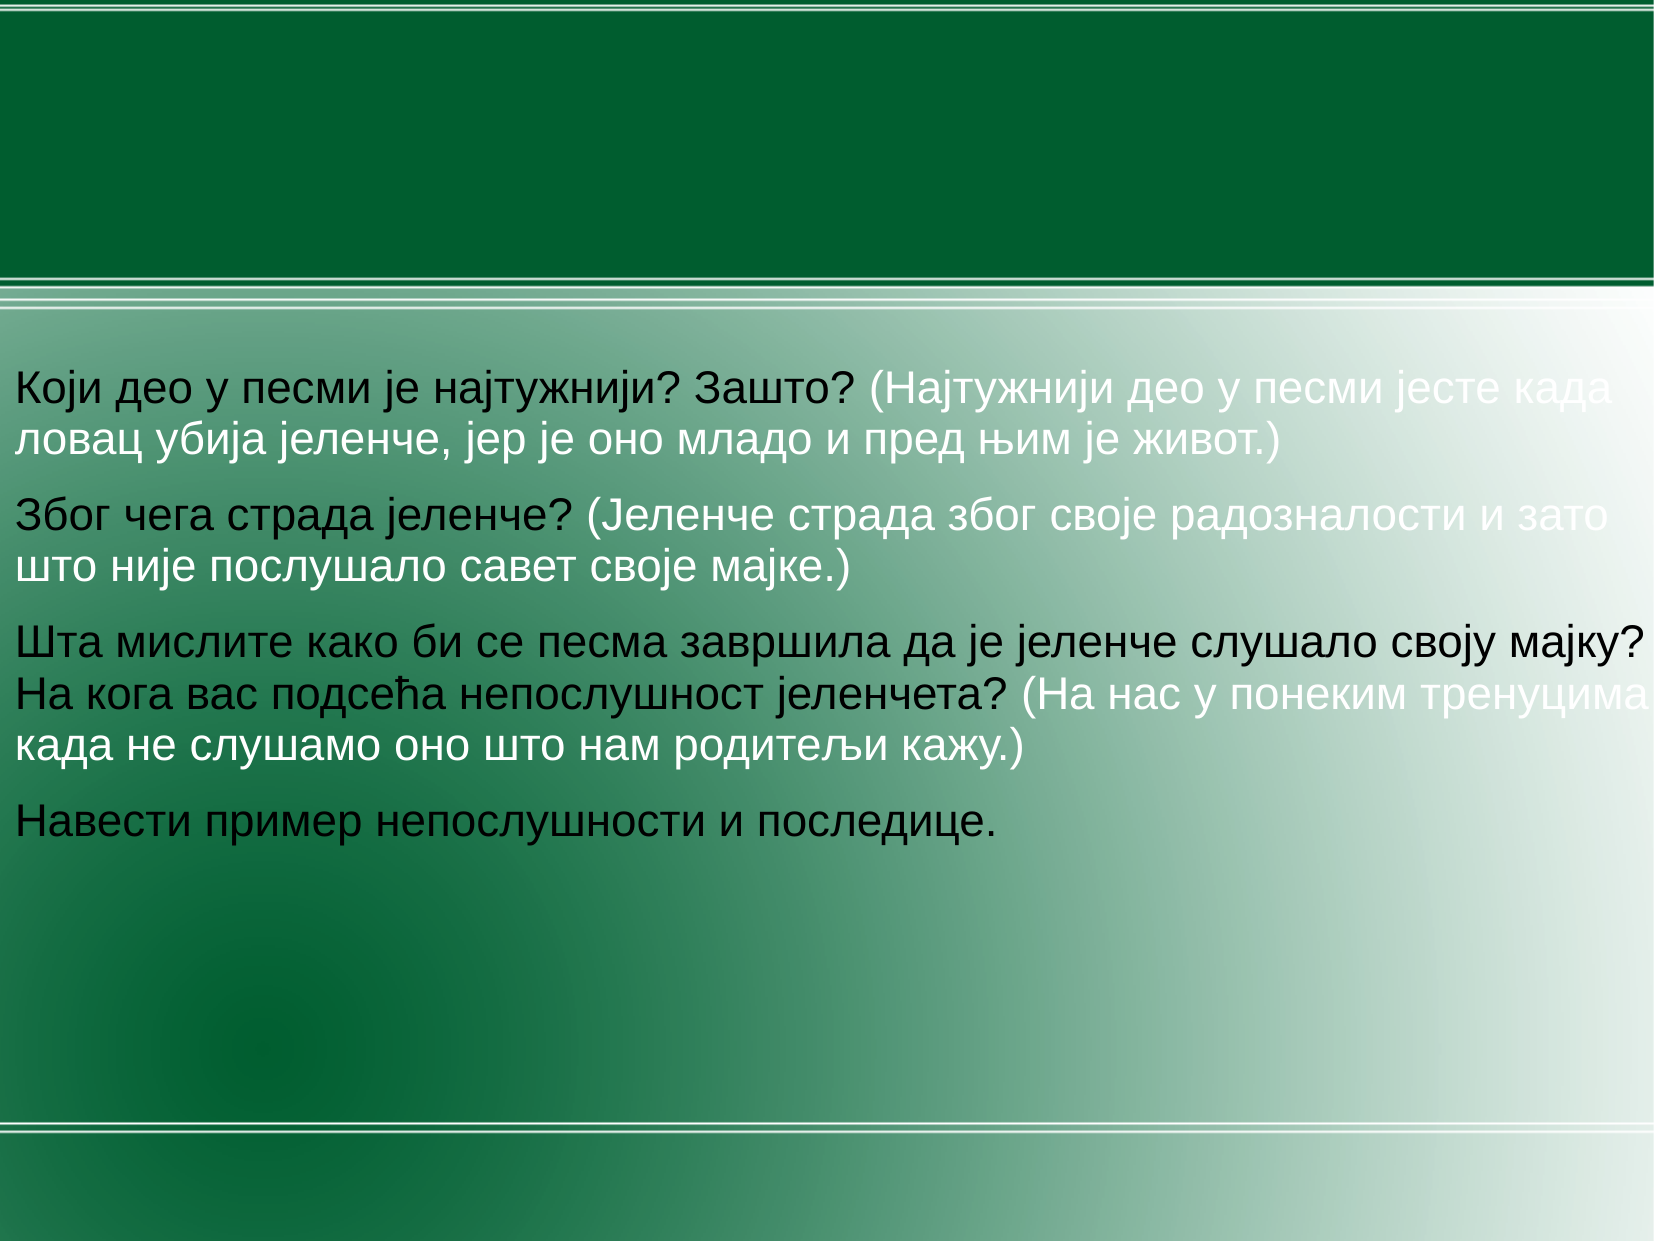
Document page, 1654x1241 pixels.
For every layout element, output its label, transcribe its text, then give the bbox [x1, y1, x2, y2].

picture [0, 900, 1654, 1241]
picture [0, 0, 1654, 354]
text_box Који део у песми је најтужнији? Зашто? (Најтужнији део у песми јесте када ловац убија јеленче, јер је оно младо и пред њим је живот.) Због чега страда јеленче? (Јеленче страда због своје радозналости и зато што није послушало савет своје мајке.) Шта мислите како би се песма завршила да је јеленче слушало своју мајку? На кога вас подсећа непослушност јеленчета? (На нас у понеким тренуцима када не слушамо оно што нам родитељи кажу.) Навести пример непослушности и последице. [0, 354, 1654, 900]
